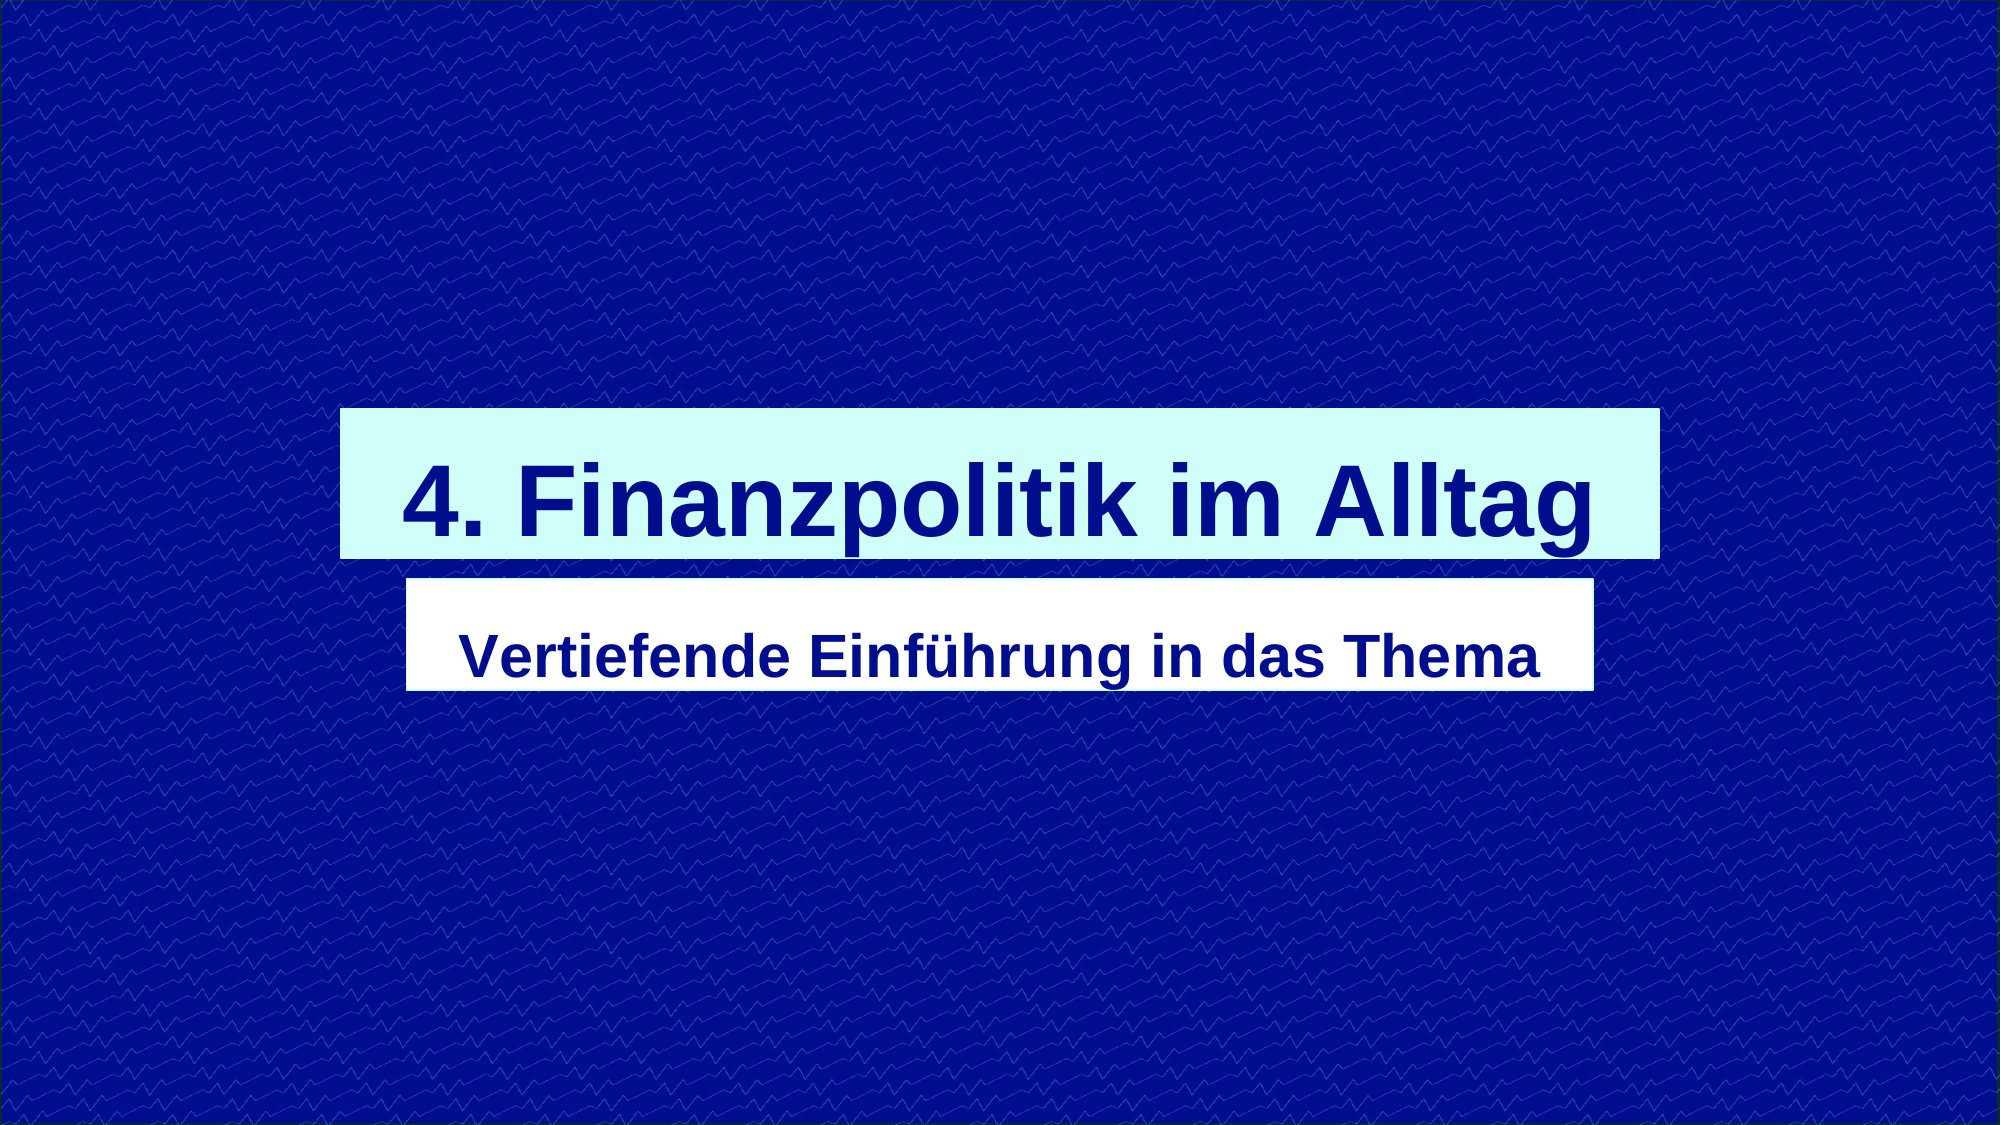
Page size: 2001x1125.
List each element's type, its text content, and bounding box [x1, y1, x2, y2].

text_box 4. Finanzpolitik im Alltag [340, 408, 1660, 559]
text_box [0, 0, 2000, 1125]
text_box Vertiefende Einführung in das Thema [406, 578, 1594, 691]
